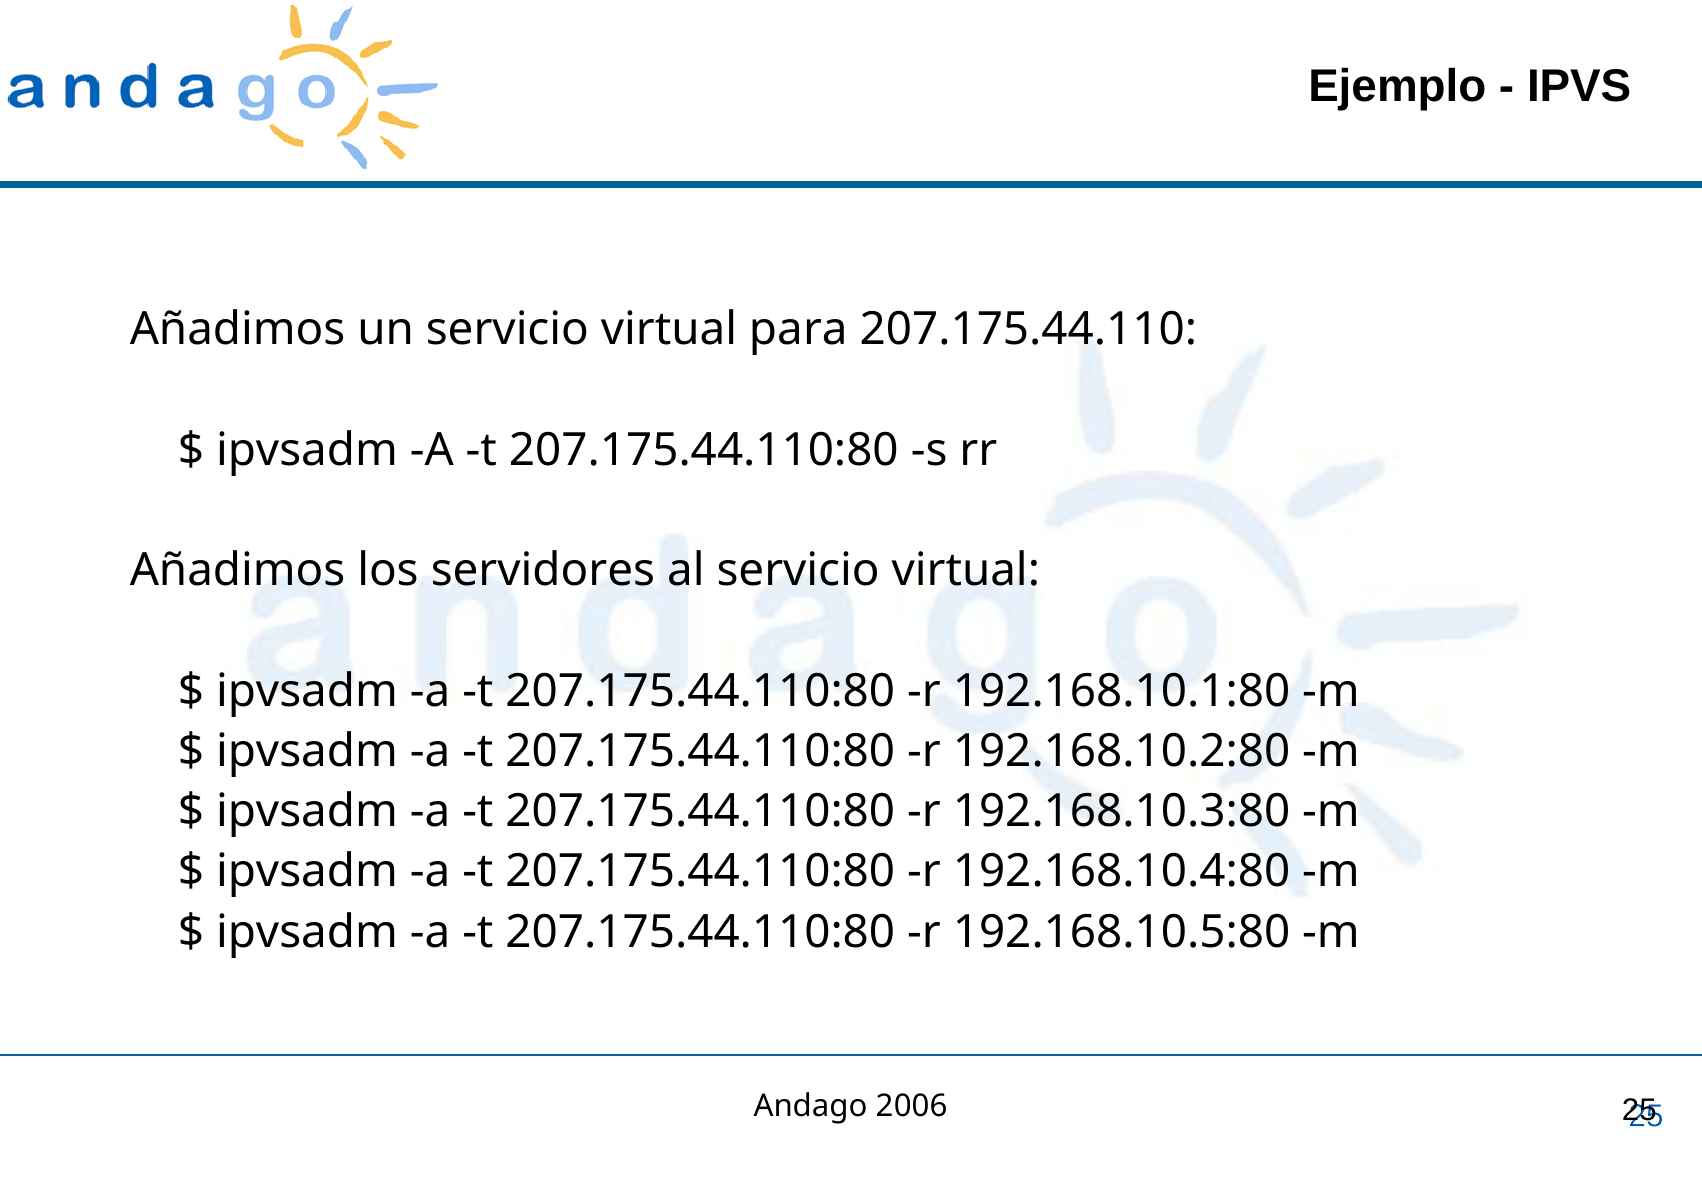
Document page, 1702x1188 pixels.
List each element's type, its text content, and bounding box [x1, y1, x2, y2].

subtitle Añadimos un servicio virtual para 207.175.44.110: $ ipvsadm -A -t 207.175.44.110:80 -s rr Añadimos los servidores al servicio virtual: $ ipvsadm -a -t 207.175.44.110:80 -r 192.168.10.1:80 -m $ ipvsadm -a -t 207.175.44.110:80 -r 192.168.10.2:80 -m $ ipvsadm -a -t 207.175.44.110:80 -r 192.168.10.3:80 -m $ ipvsadm -a -t 207.175.44.110:80 -r 192.168.10.4:80 -m $ ipvsadm -a -t 207.175.44.110:80 -r 192.168.10.5:80 -m [129, 275, 1608, 988]
picture [0, 0, 255, 175]
title Ejemplo - IPVS [255, 0, 1702, 188]
